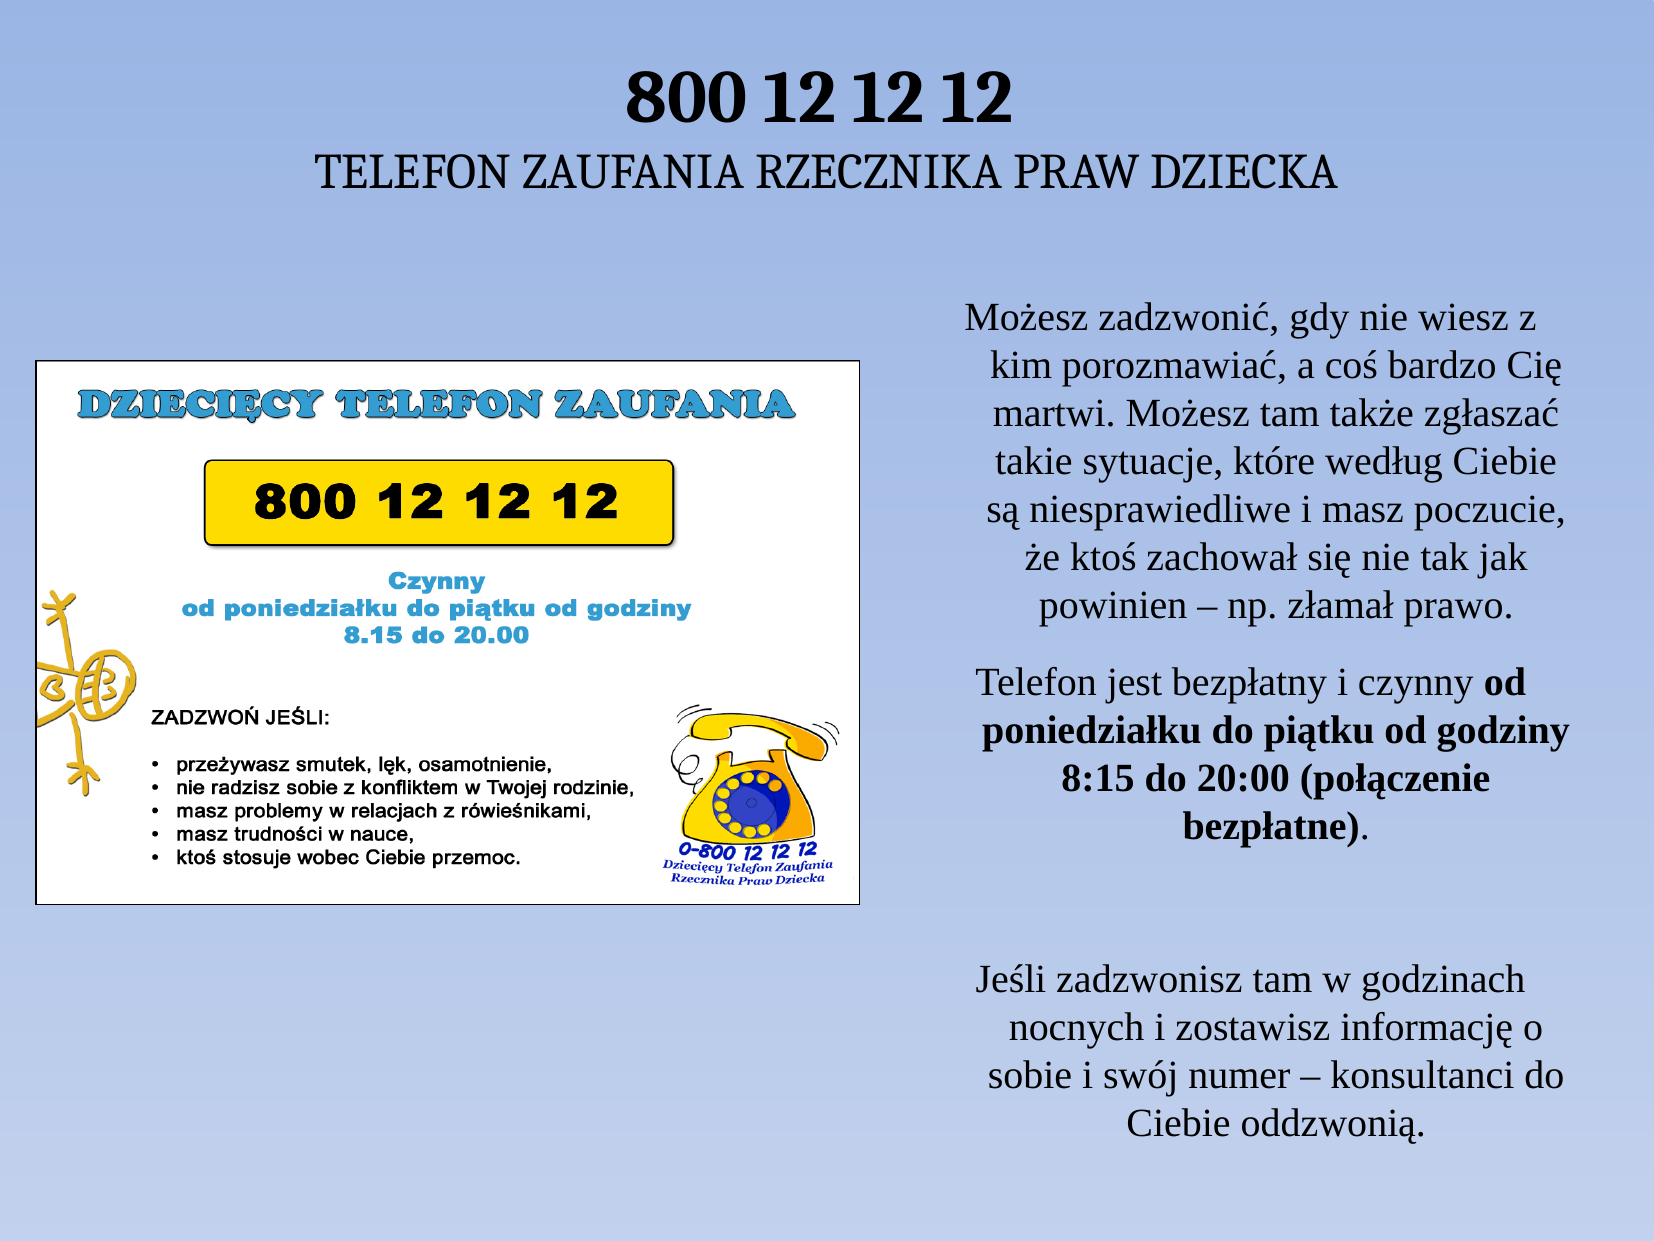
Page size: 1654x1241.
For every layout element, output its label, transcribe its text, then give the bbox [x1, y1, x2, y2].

title 800 12 12 12 TELEFON ZAUFANIA RZECZNIKA PRAW DZIECKA [82, 49, 1571, 257]
picture [35, 360, 845, 905]
list Możesz zadzwonić, gdy nie wiesz z kim porozmawiać, a coś bardzo Cię martwi. Możesz tam także zgłaszać takie sytuacje, które według Ciebie są niesprawiedliwe i masz poczucie, że ktoś zachował się nie tak jak powinien – np. złamał prawo. Telefon jest bezpłatny i czynny od poniedziałku do piątku od godziny 8:15 do 20:00 (połączenie bezpłatne). Jeśli zadzwonisz tam w godzinach nocnych i zostawisz informację o sobie i swój numer – konsultanci do Ciebie oddzwonią. [845, 290, 1572, 1187]
